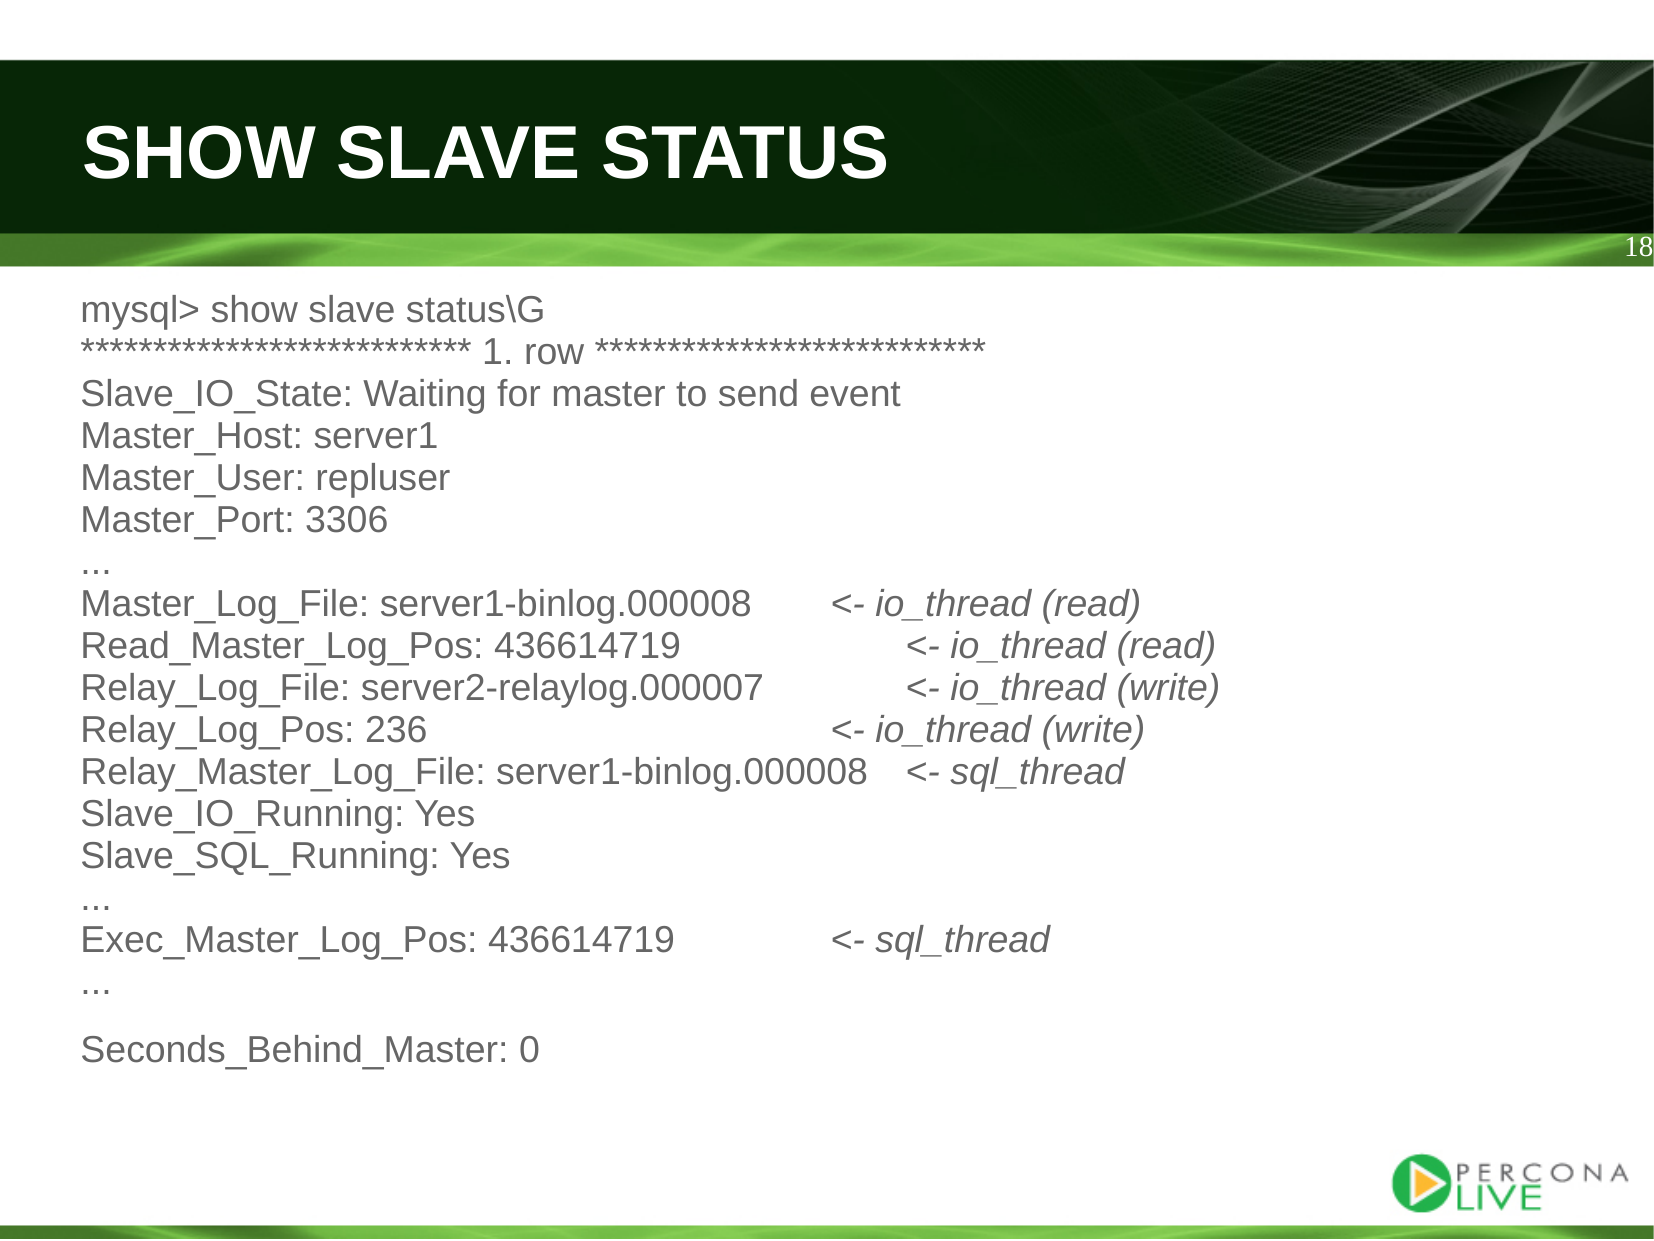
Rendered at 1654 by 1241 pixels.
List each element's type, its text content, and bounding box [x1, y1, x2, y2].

title SHOW SLAVE STATUS [82, 49, 1571, 257]
picture [0, 1, 1654, 1239]
list mysql> show slave status\G *************************** 1. row *************************** Slave_IO_State: Waiting for master to send event Master_Host: server1 Master_User: repluser Master_Port: 3306 ... Master_Log_File: server1-binlog.000008 <- io_thread (read) Read_Master_Log_Pos: 436614719 <- io_thread (read) Relay_Log_File: server2-relaylog.000007 <- io_thread (write) Relay_Log_Pos: 236 <- io_thread (write) Relay_Master_Log_File: server1-binlog.000008 <- sql_thread Slave_IO_Running: Yes Slave_SQL_Running: Yes ... Exec_Master_Log_Pos: 436614719 <- sql_thread ... Seconds_Behind_Master: 0 [80, 288, 1569, 1077]
